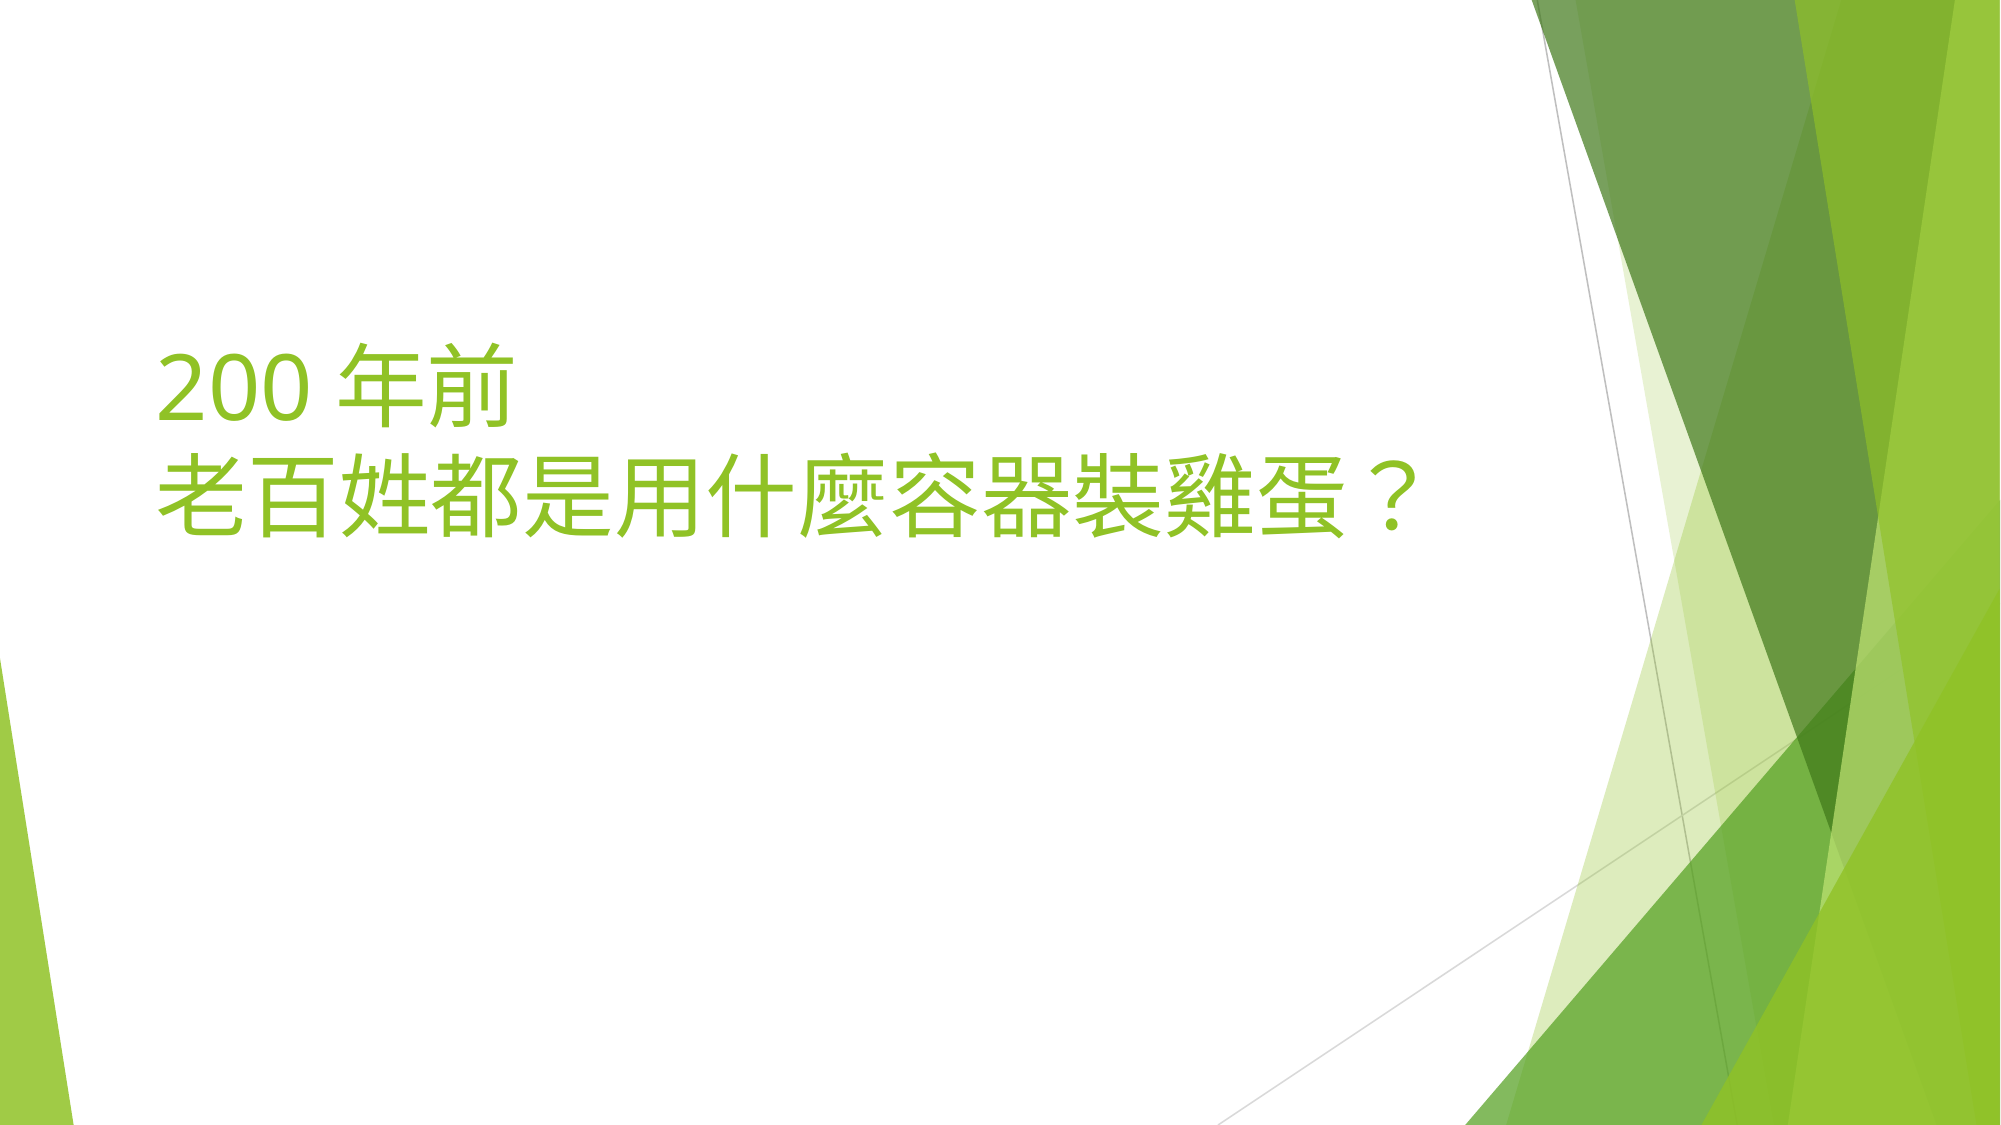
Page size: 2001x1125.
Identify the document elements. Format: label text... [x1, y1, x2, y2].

title 200年前 老百姓都是用什麼容器裝雞蛋？ [140, 321, 1552, 662]
